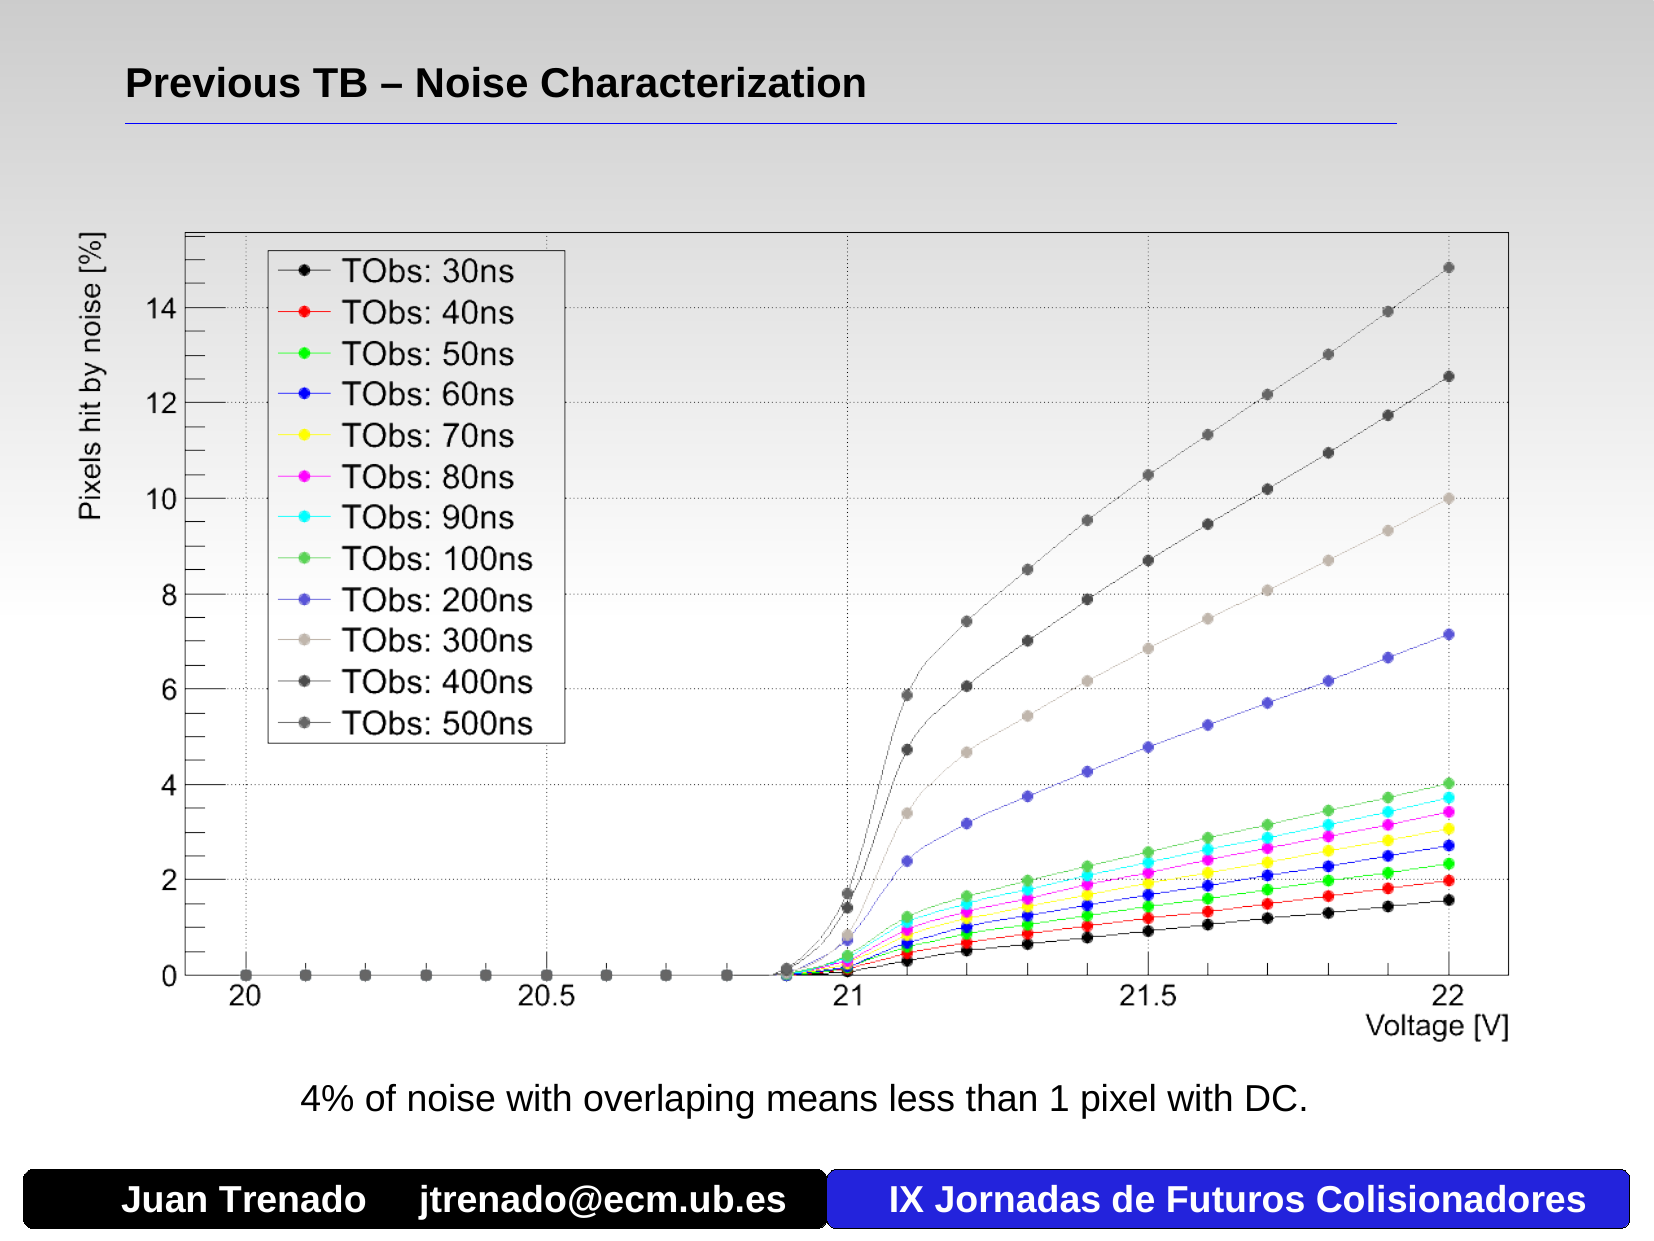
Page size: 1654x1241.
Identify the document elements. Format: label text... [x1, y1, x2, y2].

picture [20, 140, 1654, 1068]
text_box [23, 1169, 1630, 1229]
text_box Juan Trenado jtrenado@ecm.ub.es [106, 1170, 803, 1228]
text_box Previous TB – Noise Characterization [110, 52, 883, 114]
text_box IX Jornadas de Futuros Colisionadores [874, 1170, 1603, 1228]
text_box 4% of noise with overlaping means less than 1 pixel with DC. [285, 1070, 1369, 1127]
